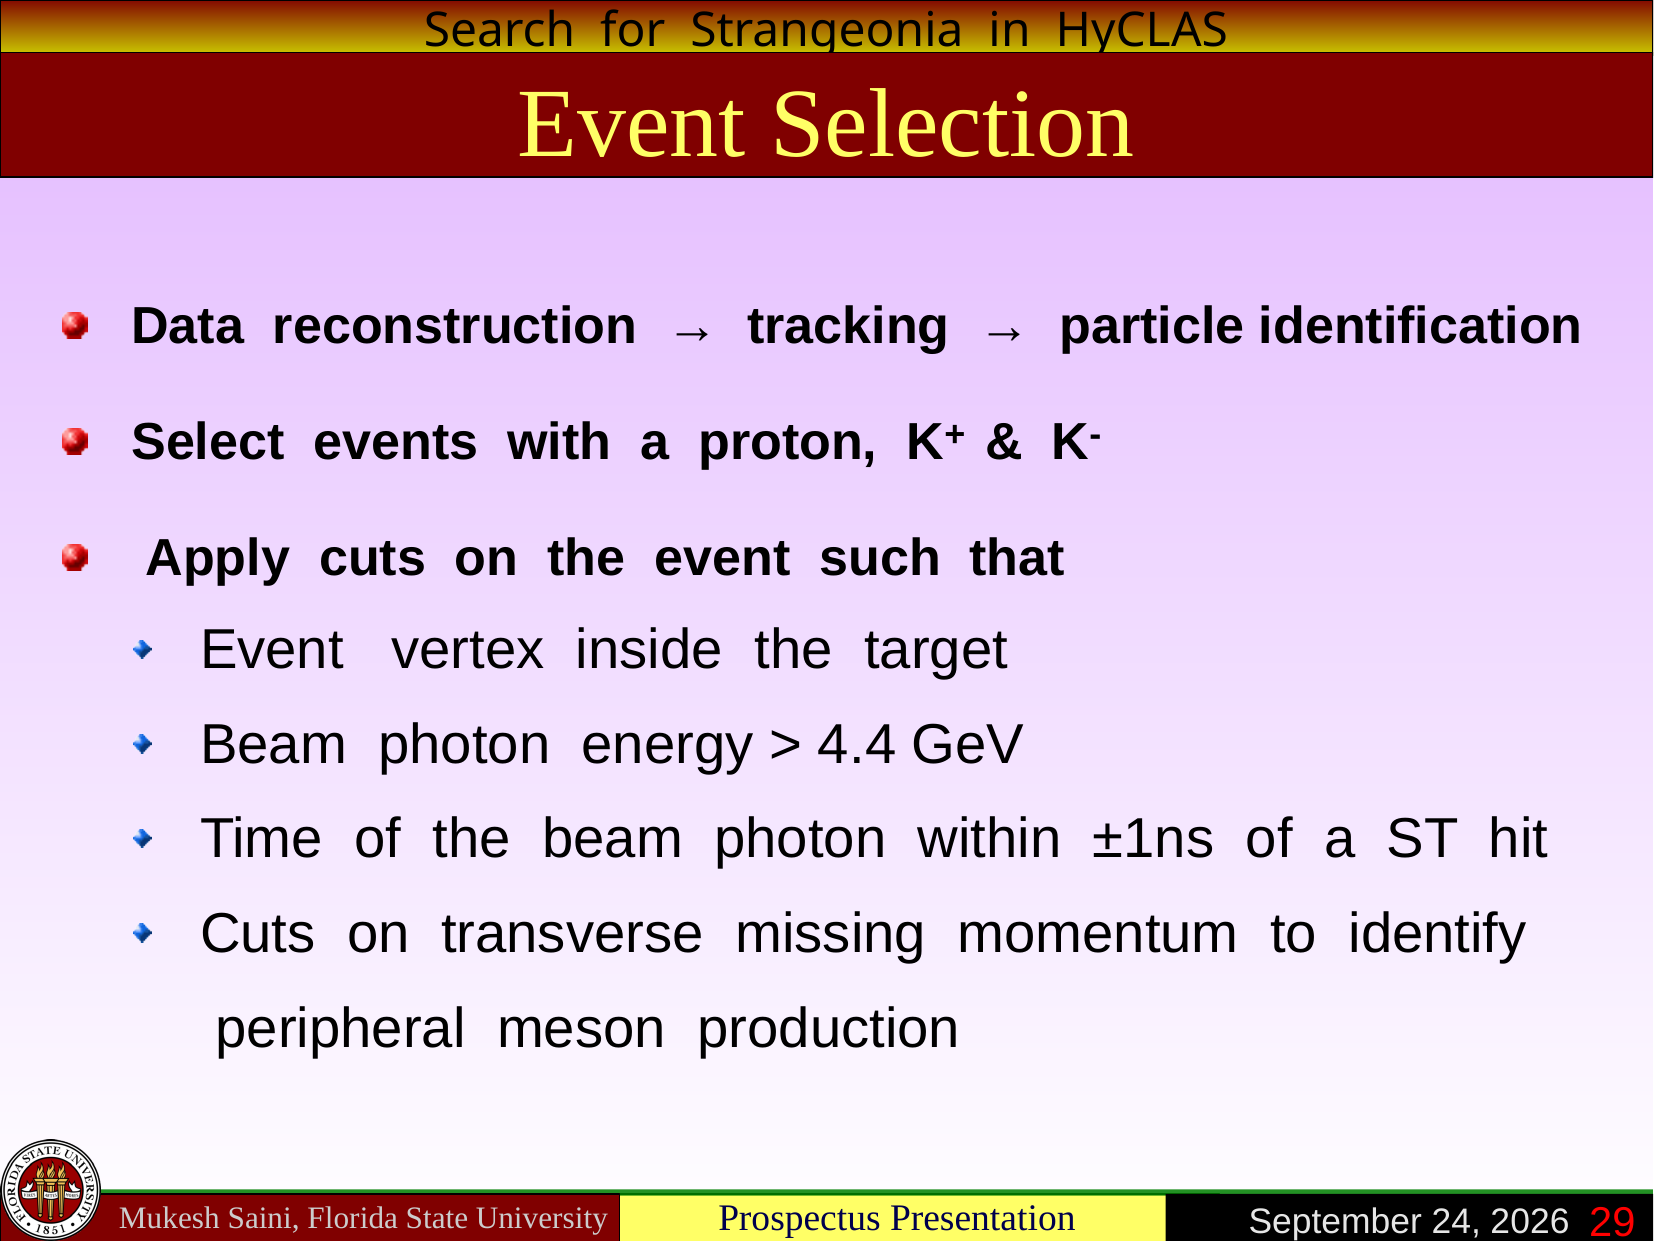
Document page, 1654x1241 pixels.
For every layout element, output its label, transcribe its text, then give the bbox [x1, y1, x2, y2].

text_box Data reconstruction → tracking → particle identification Select events with a proton, K+ & K- Apply cuts on the event such that Event vertex inside the target Beam photon energy > 4.4 GeV Time of the beam photon within ±1ns of a ST hit Cuts on transverse missing momentum to identify peripheral meson production [46, 289, 1607, 1070]
picture [0, 1139, 101, 1241]
text_box Event Selection [502, 61, 1151, 186]
